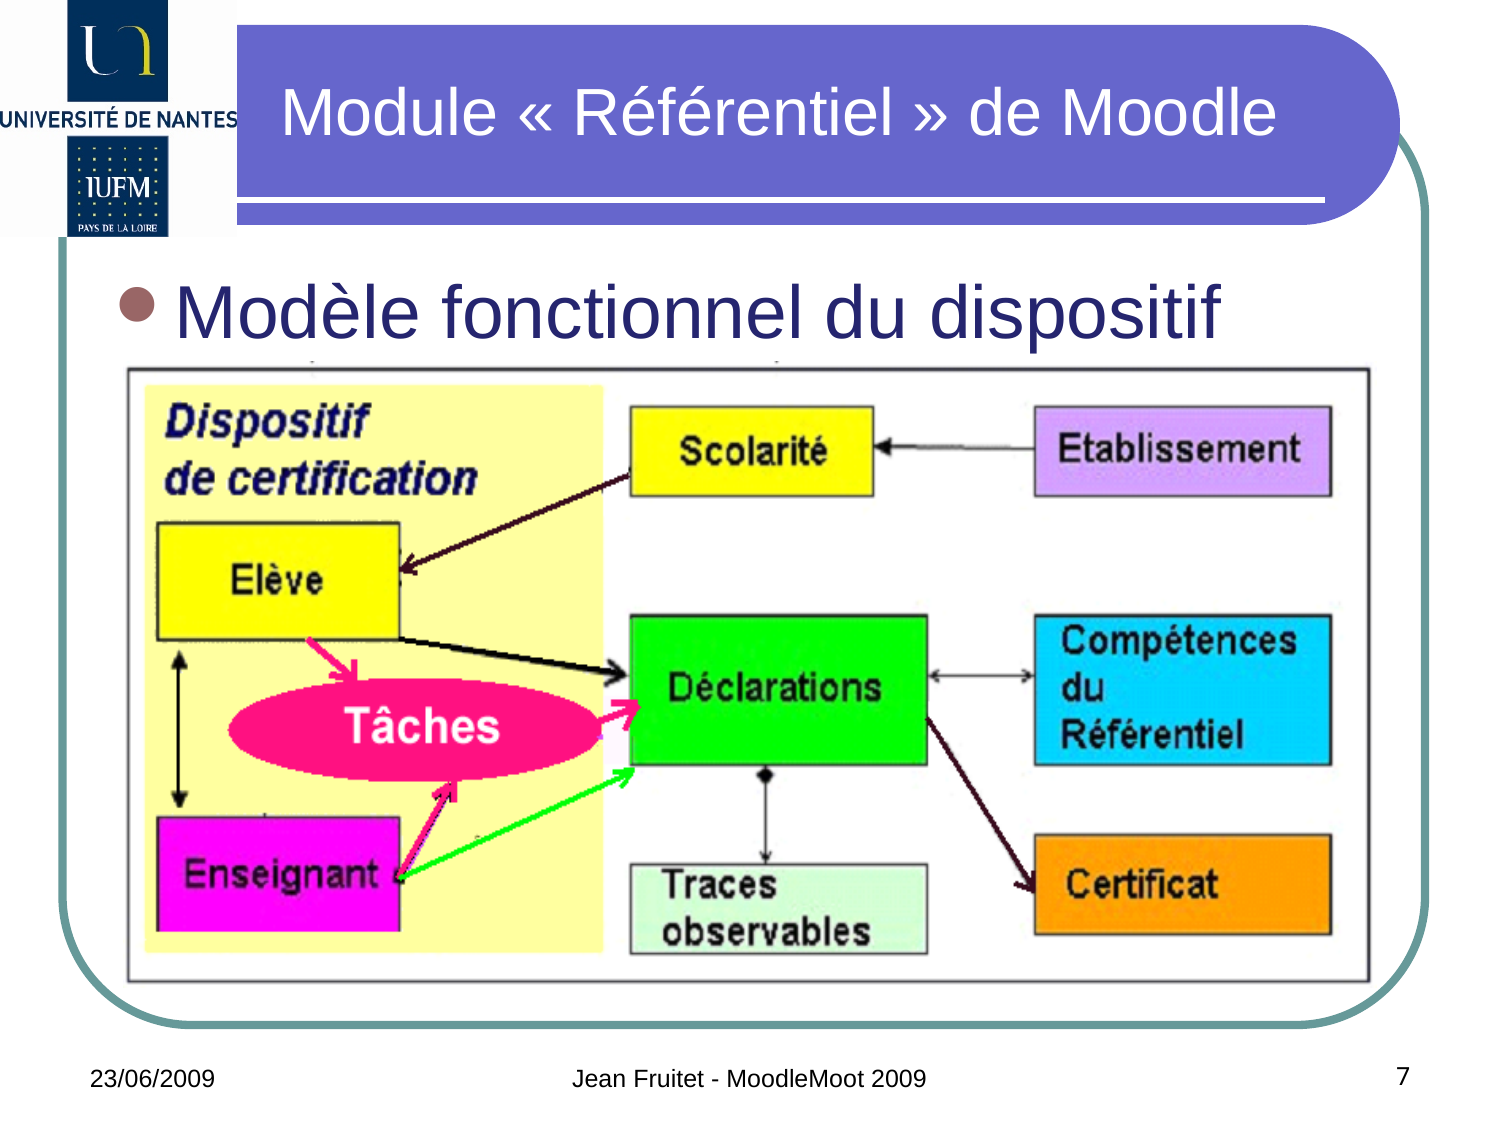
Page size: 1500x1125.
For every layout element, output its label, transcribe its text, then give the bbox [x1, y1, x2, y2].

picture [123, 361, 1377, 988]
picture [0, 0, 237, 237]
list Modèle fonctionnel du dispositif [99, 262, 1353, 421]
title Module « Référentiel » de Moodle [265, 37, 1376, 188]
